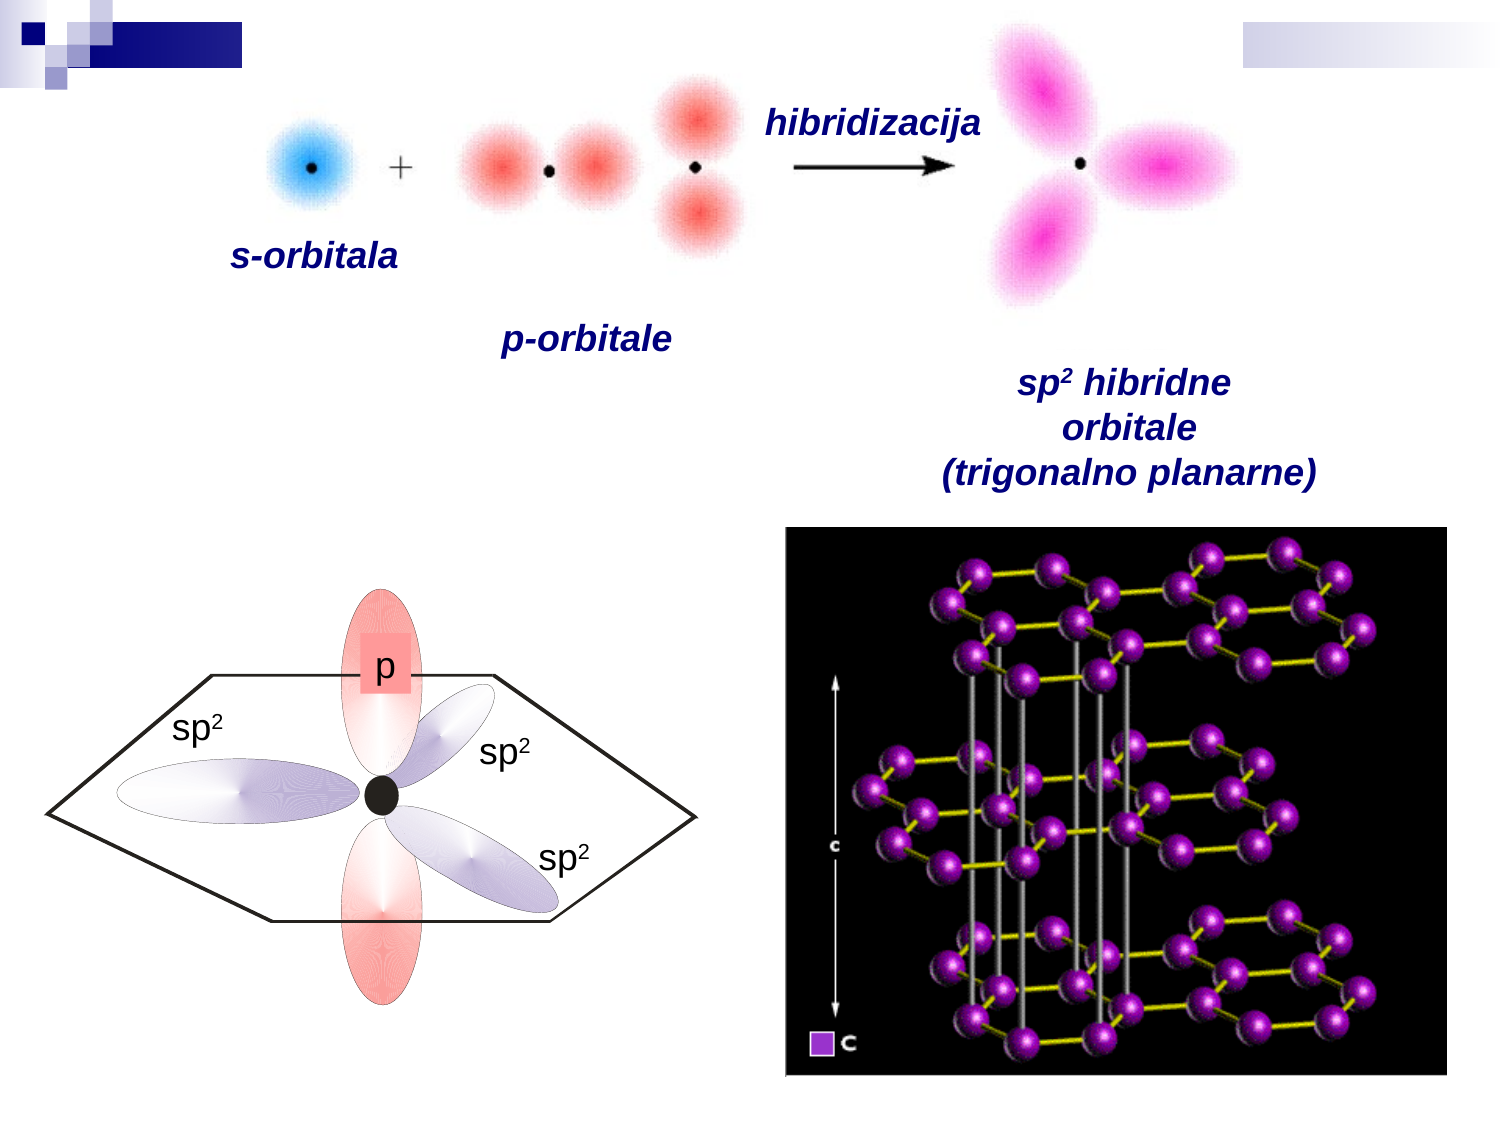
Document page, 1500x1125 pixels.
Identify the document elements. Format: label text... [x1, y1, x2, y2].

text_box s-orbitala [215, 223, 414, 284]
picture [785, 527, 1447, 1077]
text_box sp2 hibridne orbitale (trigonalno planarne) [927, 349, 1333, 501]
text_box p-orbitale [486, 305, 688, 367]
text_box hibridizacija [750, 90, 997, 151]
text_box p [360, 633, 411, 694]
text_box sp2 [523, 825, 605, 886]
text_box sp2 [464, 719, 546, 780]
picture [242, 0, 1243, 474]
text_box sp2 [157, 695, 239, 756]
chart [41, 586, 703, 1010]
